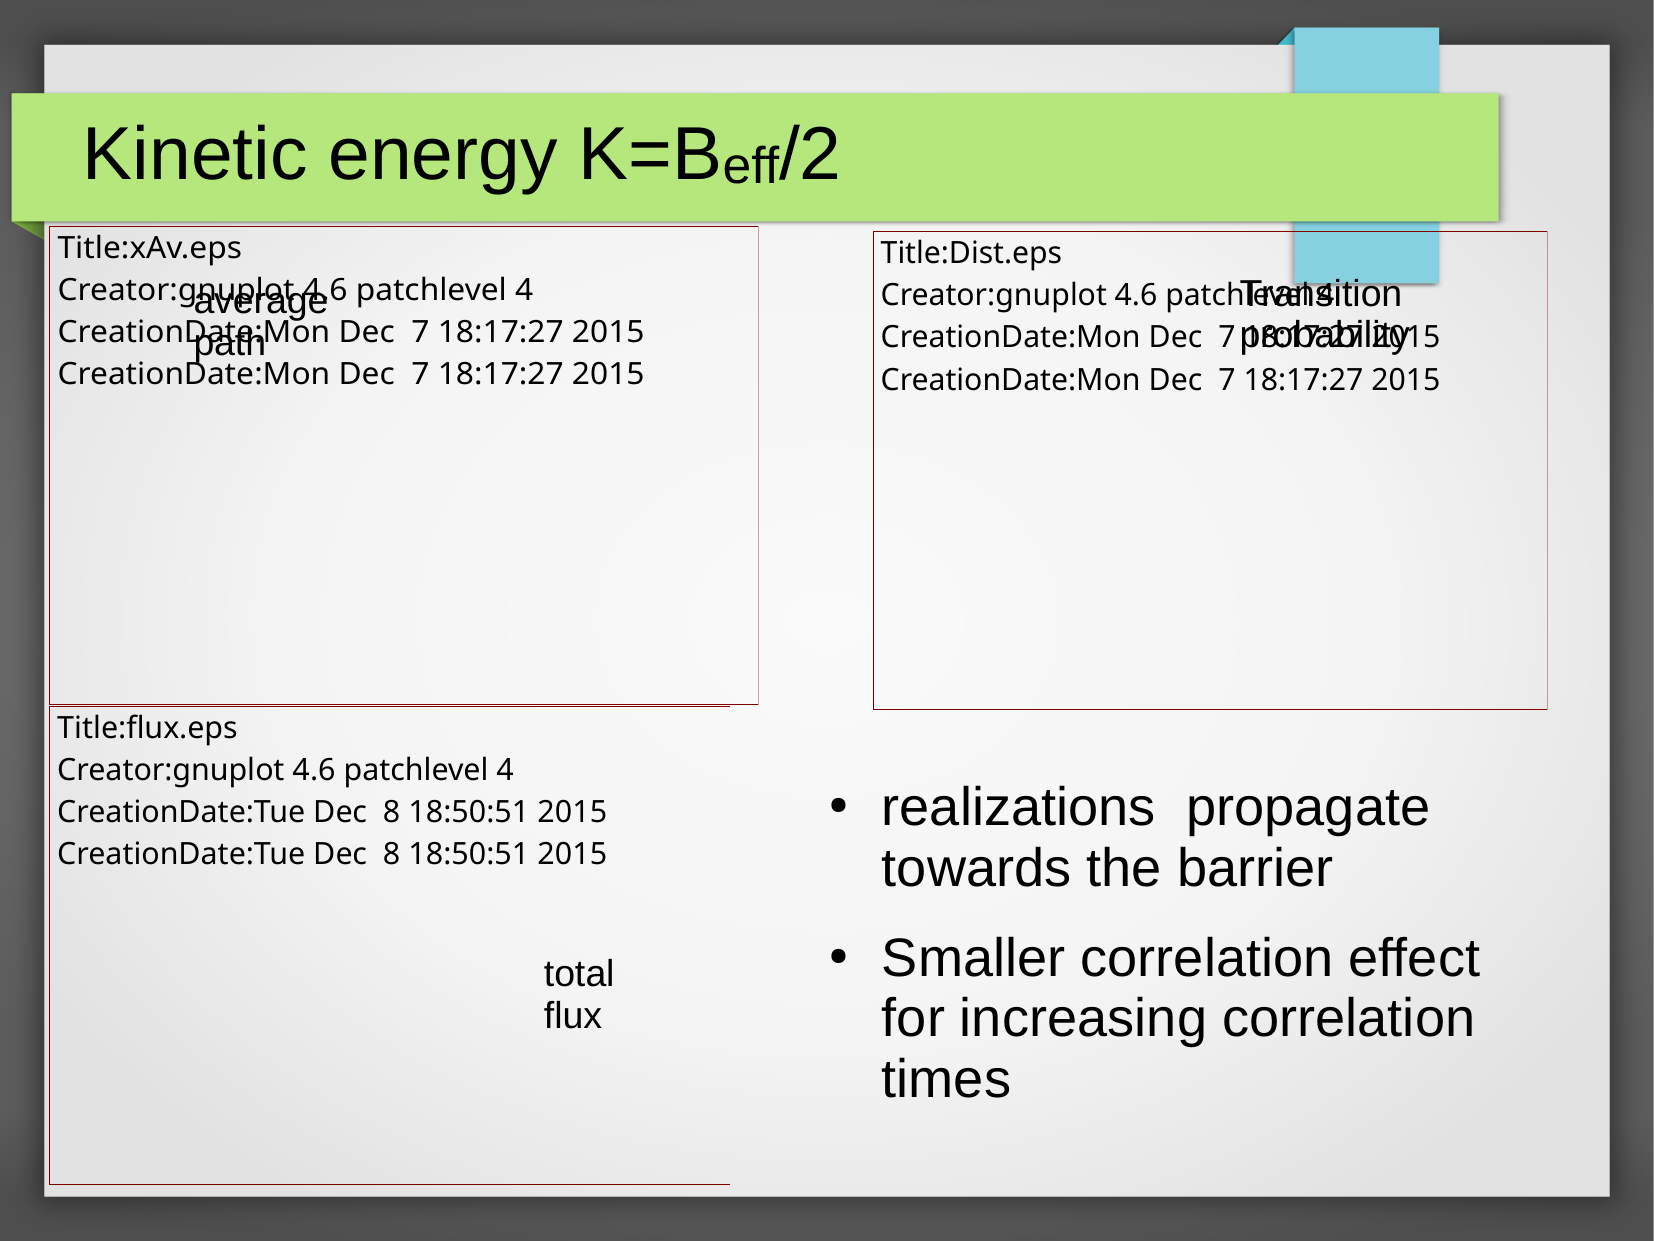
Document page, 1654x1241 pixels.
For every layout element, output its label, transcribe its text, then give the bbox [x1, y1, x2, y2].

list realizations propagate towards the barrier Smaller correlation effect for increasing correlation times [811, 776, 1538, 1120]
picture [0, 0, 1654, 1241]
text_box average path [178, 272, 344, 372]
text_box total flux [529, 945, 630, 1044]
title Kinetic energy K=Beff/2 [82, 94, 1264, 213]
text_box Transition probability [1224, 264, 1425, 364]
